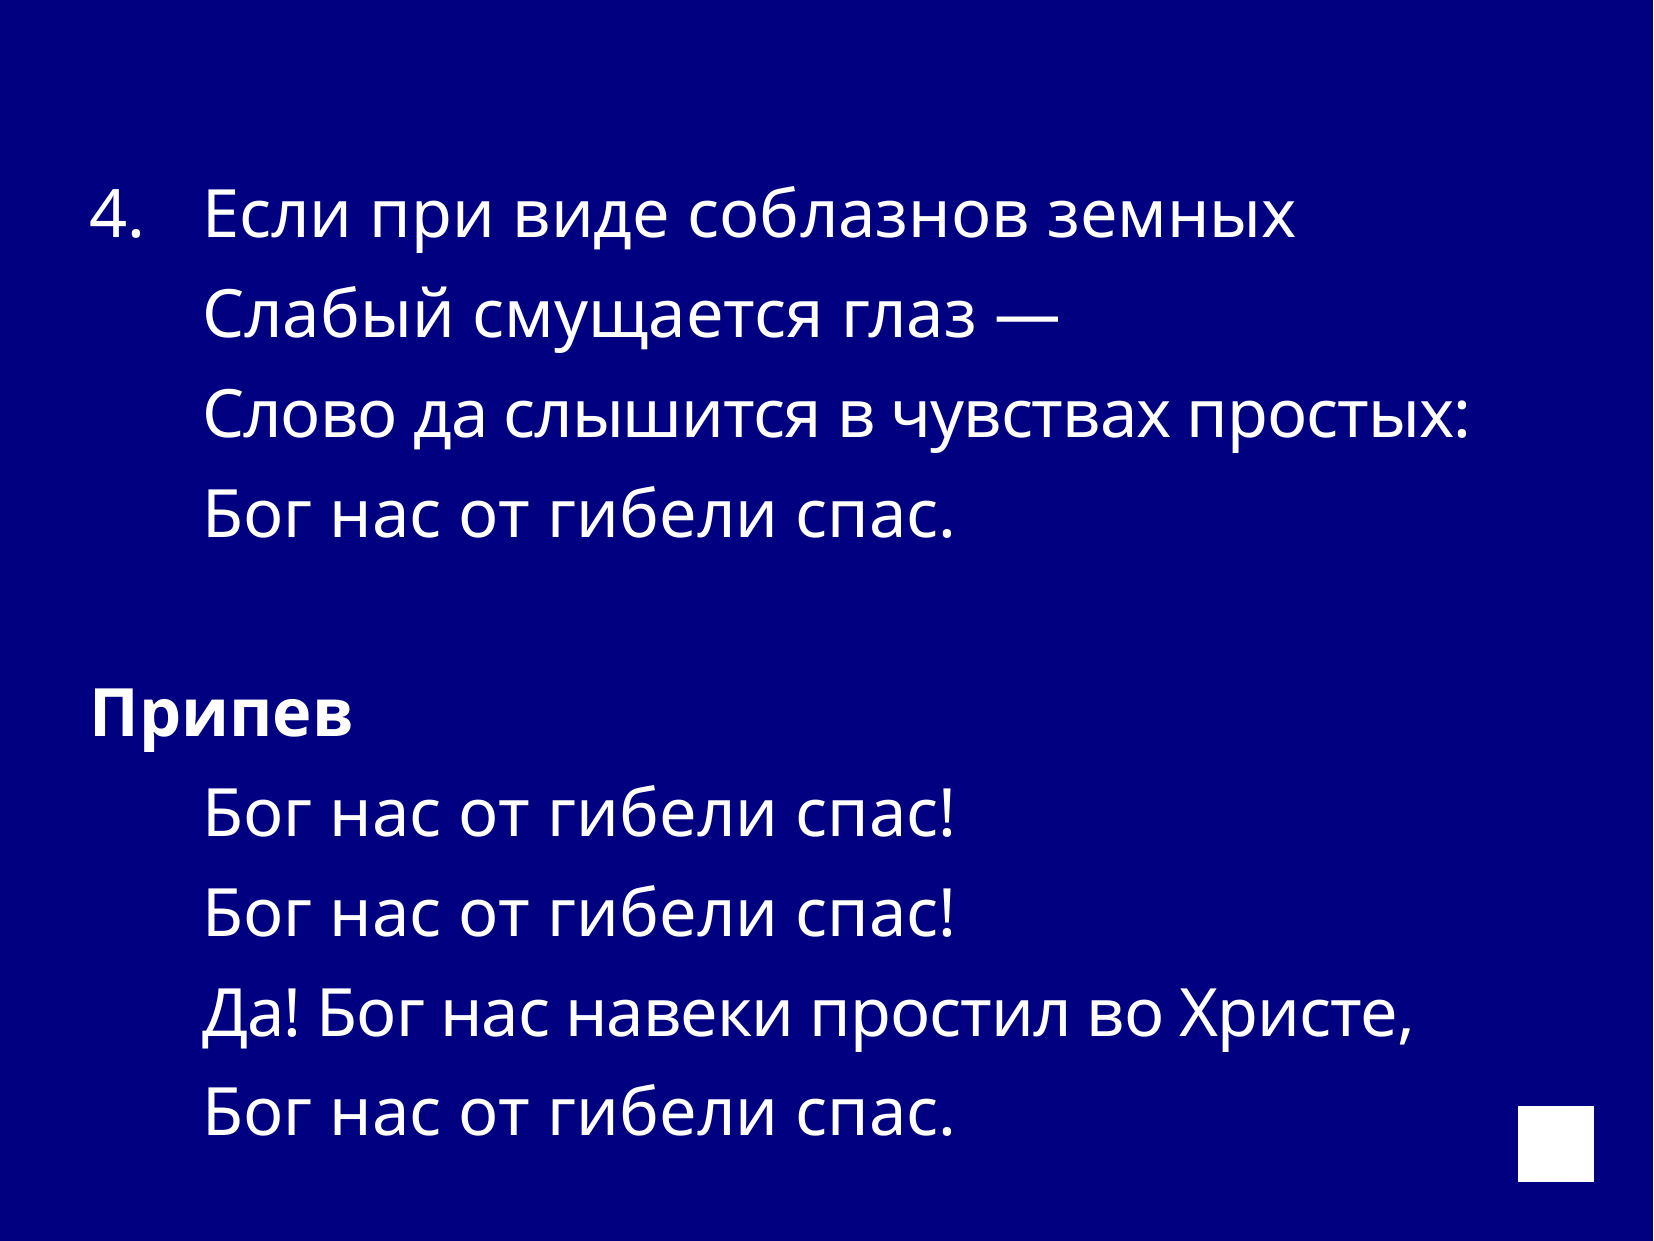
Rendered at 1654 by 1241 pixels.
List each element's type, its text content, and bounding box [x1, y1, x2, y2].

text_box [1518, 1163, 1594, 1182]
text_box 4. Если при виде соблазнов земных Слабый смущается глаз — Слово да слышится в чувствах простых: Бог нас от гибели спас. Припев Бог нас от гибели спас! Бог нас от гибели спас! Да! Бог нас навеки простил во Христе, Бог нас от гибели спас. [75, 150, 1653, 1163]
